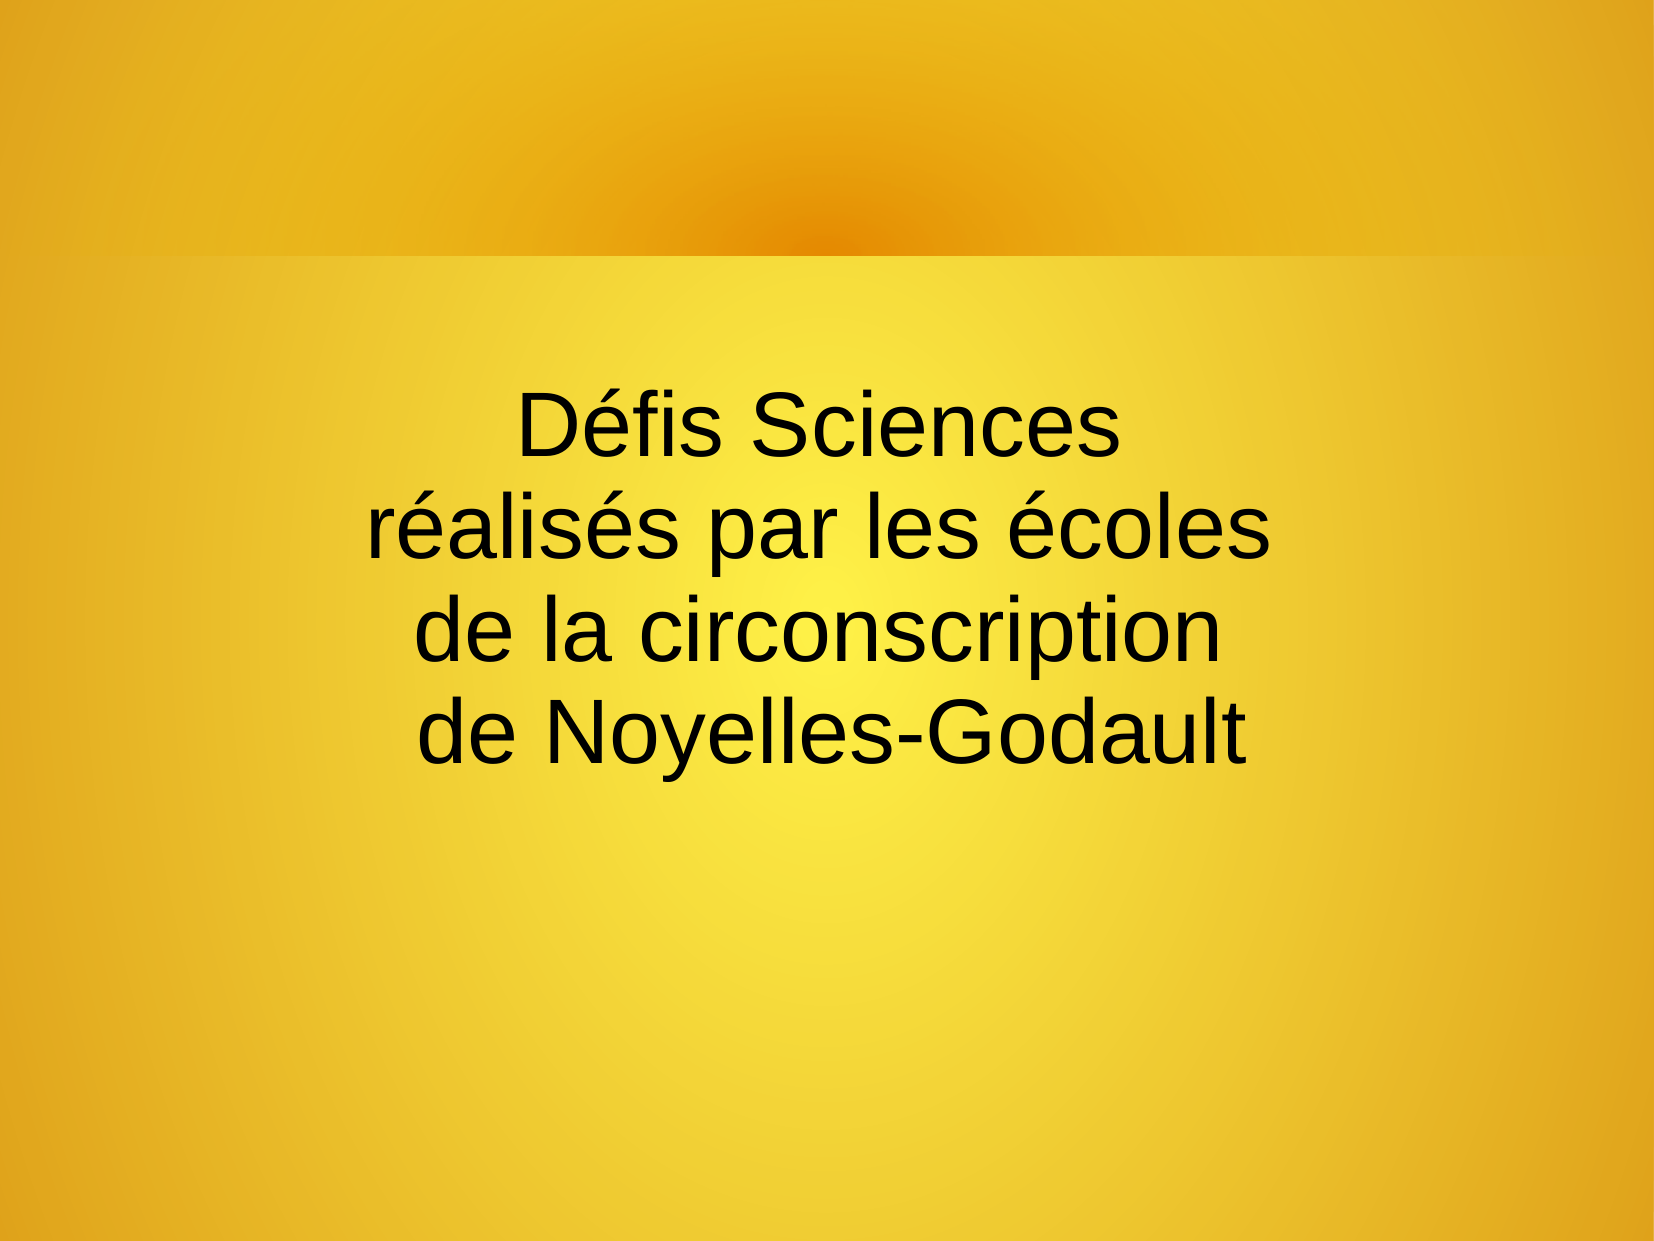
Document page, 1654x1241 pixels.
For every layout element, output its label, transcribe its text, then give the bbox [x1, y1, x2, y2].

text_box Défis Sciences réalisés par les écoles de la circonscription de Noyelles-Godault [248, 366, 1417, 807]
